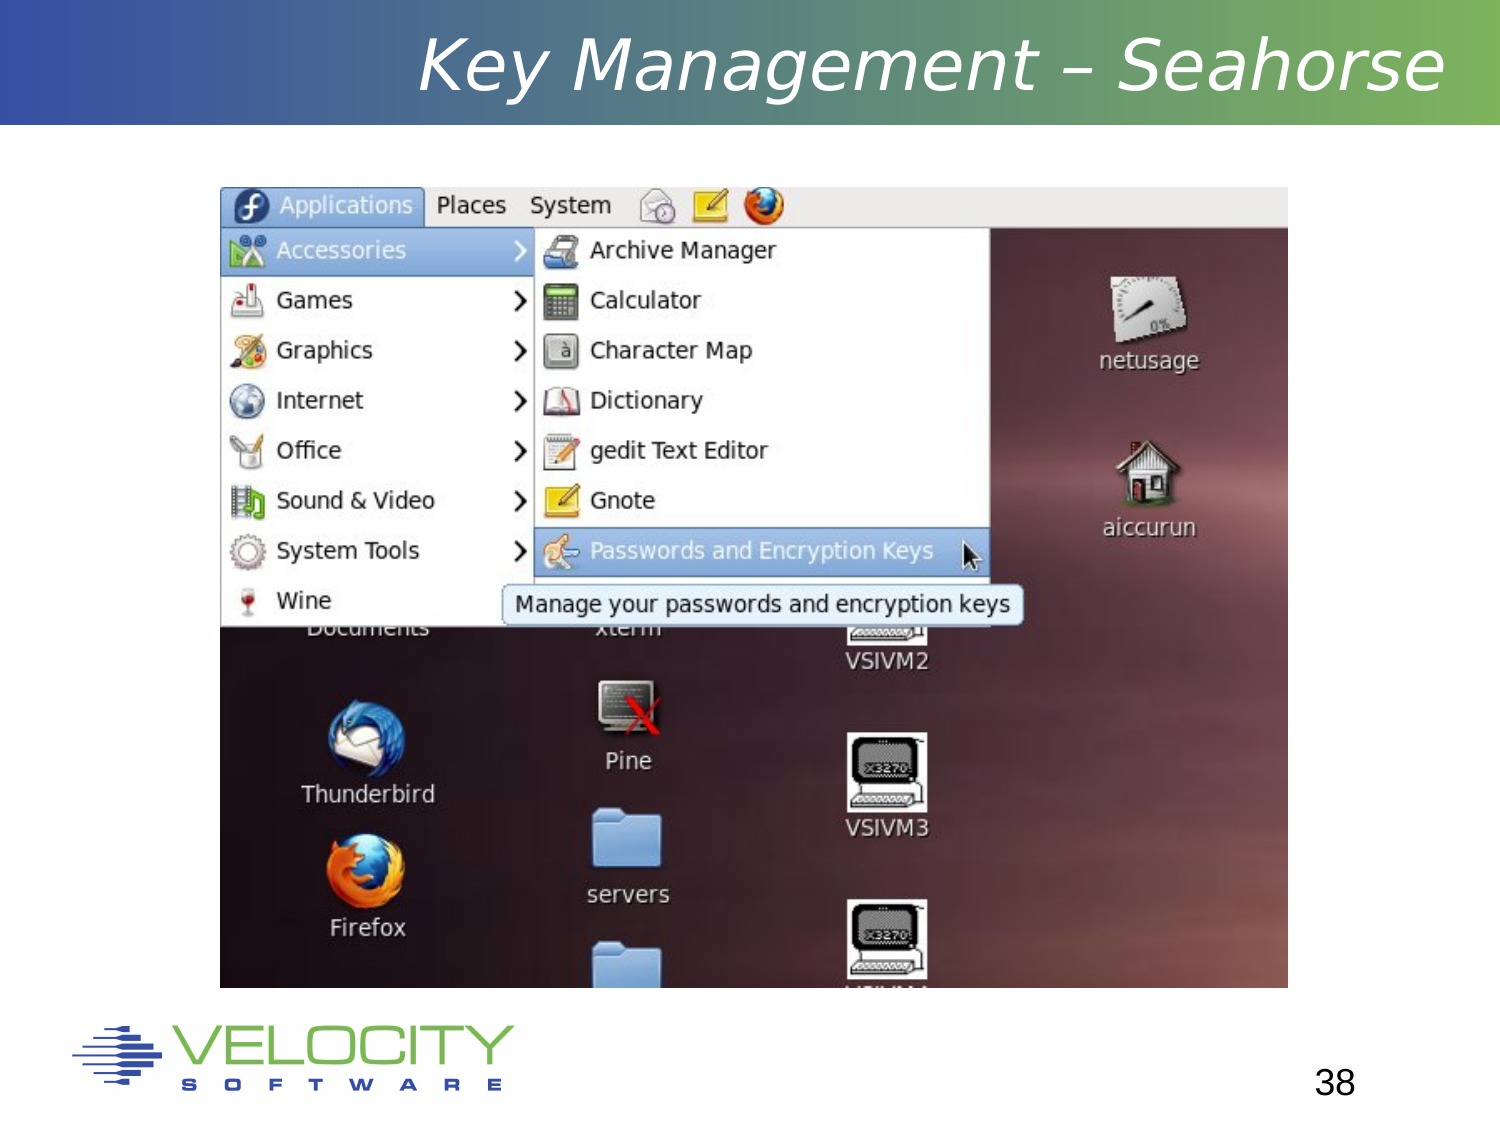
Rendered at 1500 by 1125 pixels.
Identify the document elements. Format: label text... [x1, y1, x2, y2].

picture [220, 187, 1288, 988]
title Key Management – Seahorse [62, 12, 1463, 113]
picture [50, 1021, 538, 1094]
